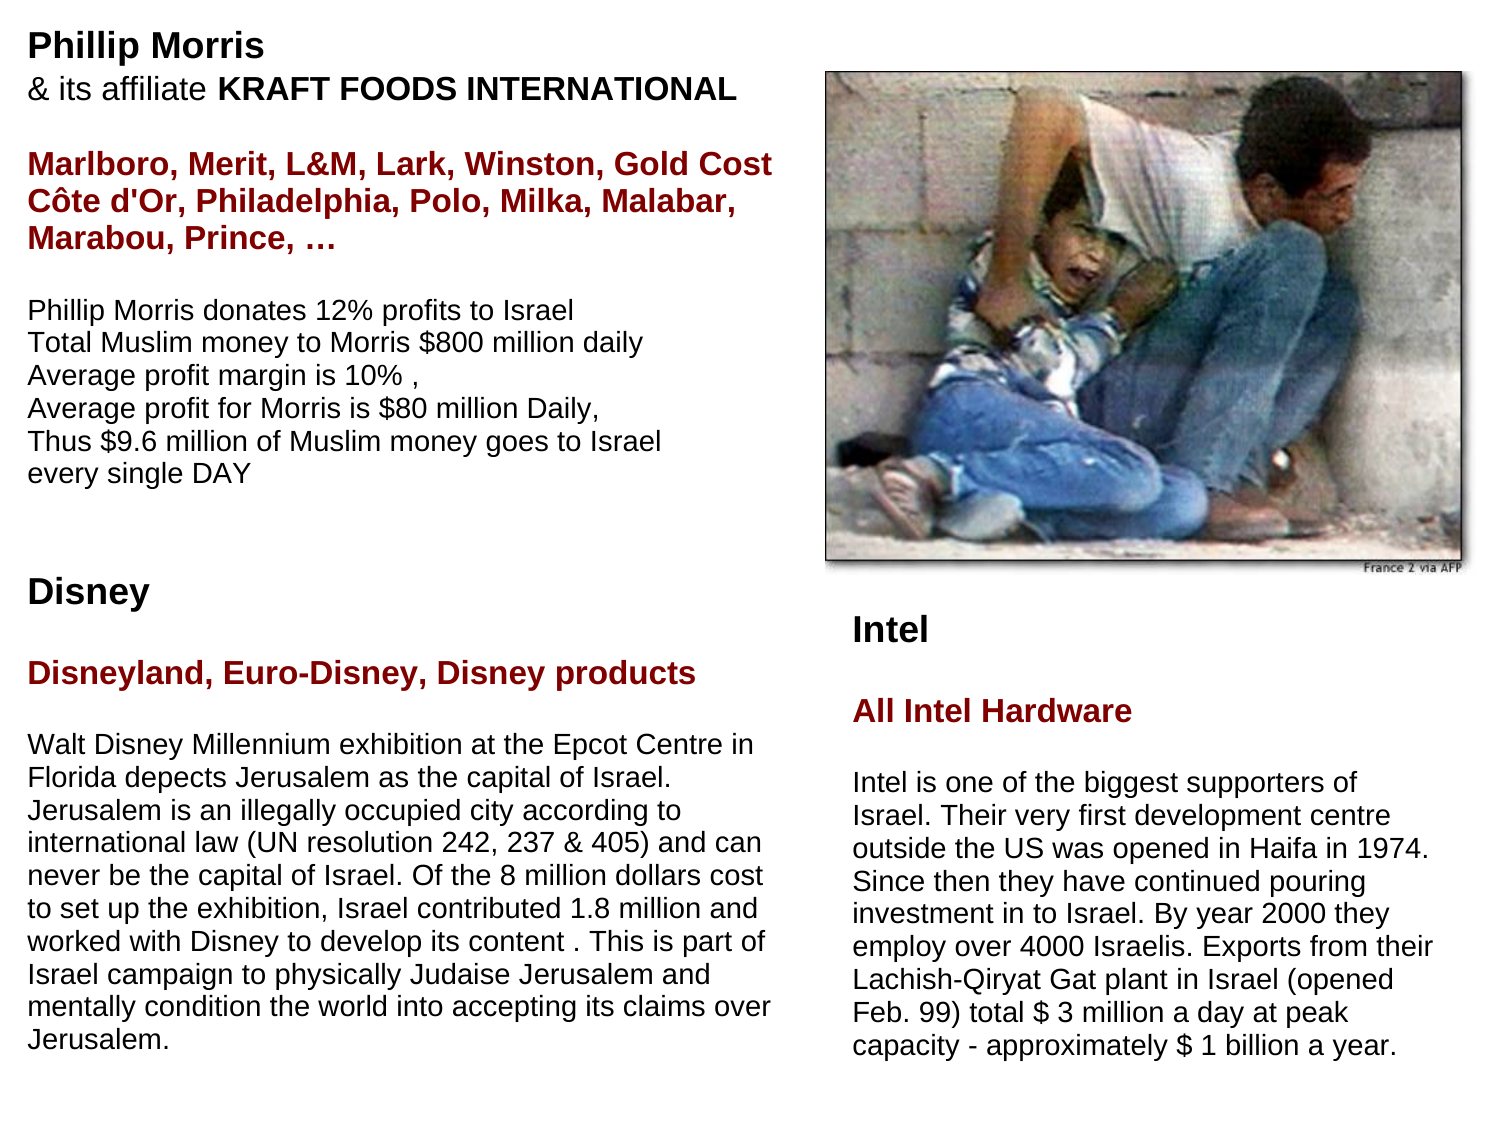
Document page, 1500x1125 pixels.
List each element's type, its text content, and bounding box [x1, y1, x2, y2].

text_box Disney Disneyland, Euro-Disney, Disney products Walt Disney Millennium exhibition at the Epcot Centre in Florida depects Jerusalem as the capital of Israel. Jerusalem is an illegally occupied city according to international law (UN resolution 242, 237 & 405) and can never be the capital of Israel. Of the 8 million dollars cost to set up the exhibition, Israel contributed 1.8 million and worked with Disney to develop its content . This is part of Israel campaign to physically Judaise Jerusalem and mentally condition the world into accepting its claims over Jerusalem. [12, 562, 788, 1064]
text_box Intel All Intel Hardware Intel is one of the biggest supporters of Israel. Their very first development centre outside the US was opened in Haifa in 1974. Since then they have continued pouring investment in to Israel. By year 2000 they employ over 4000 Israelis. Exports from their Lachish-Qiryat Gat plant in Israel (opened Feb. 99) total $ 3 million a day at peak capacity - approximately $ 1 billion a year. [837, 600, 1450, 1069]
text_box Phillip Morris & its affiliate KRAFT FOODS INTERNATIONAL Marlboro, Merit, L&M, Lark, Winston, Gold Cost Côte d'Or, Philadelphia, Polo, Milka, Malabar, Marabou, Prince, … Phillip Morris donates 12% profits to Israel Total Muslim money to Morris $800 million daily Average profit margin is 10% , Average profit for Morris is $80 million Daily, Thus $9.6 million of Muslim money goes to Israel every single DAY [12, 16, 850, 498]
picture [825, 71, 1476, 576]
